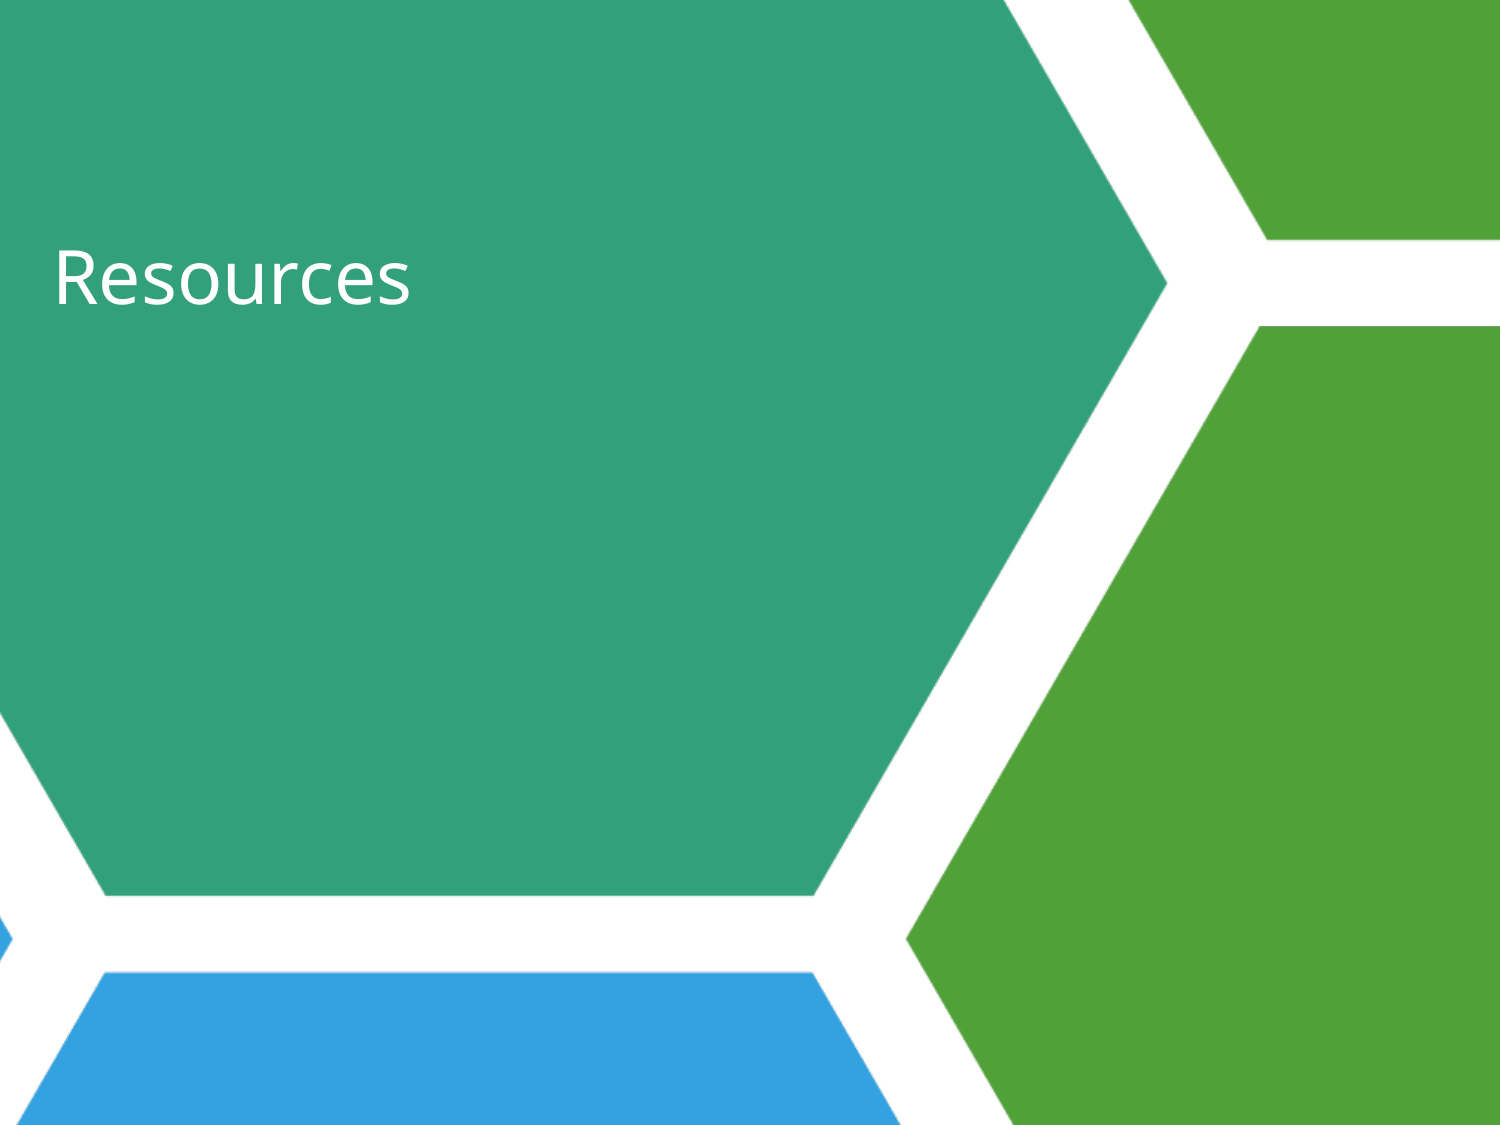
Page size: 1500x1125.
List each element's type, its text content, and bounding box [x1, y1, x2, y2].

text_box Resources [52, 147, 1099, 401]
picture [0, 0, 1500, 1125]
